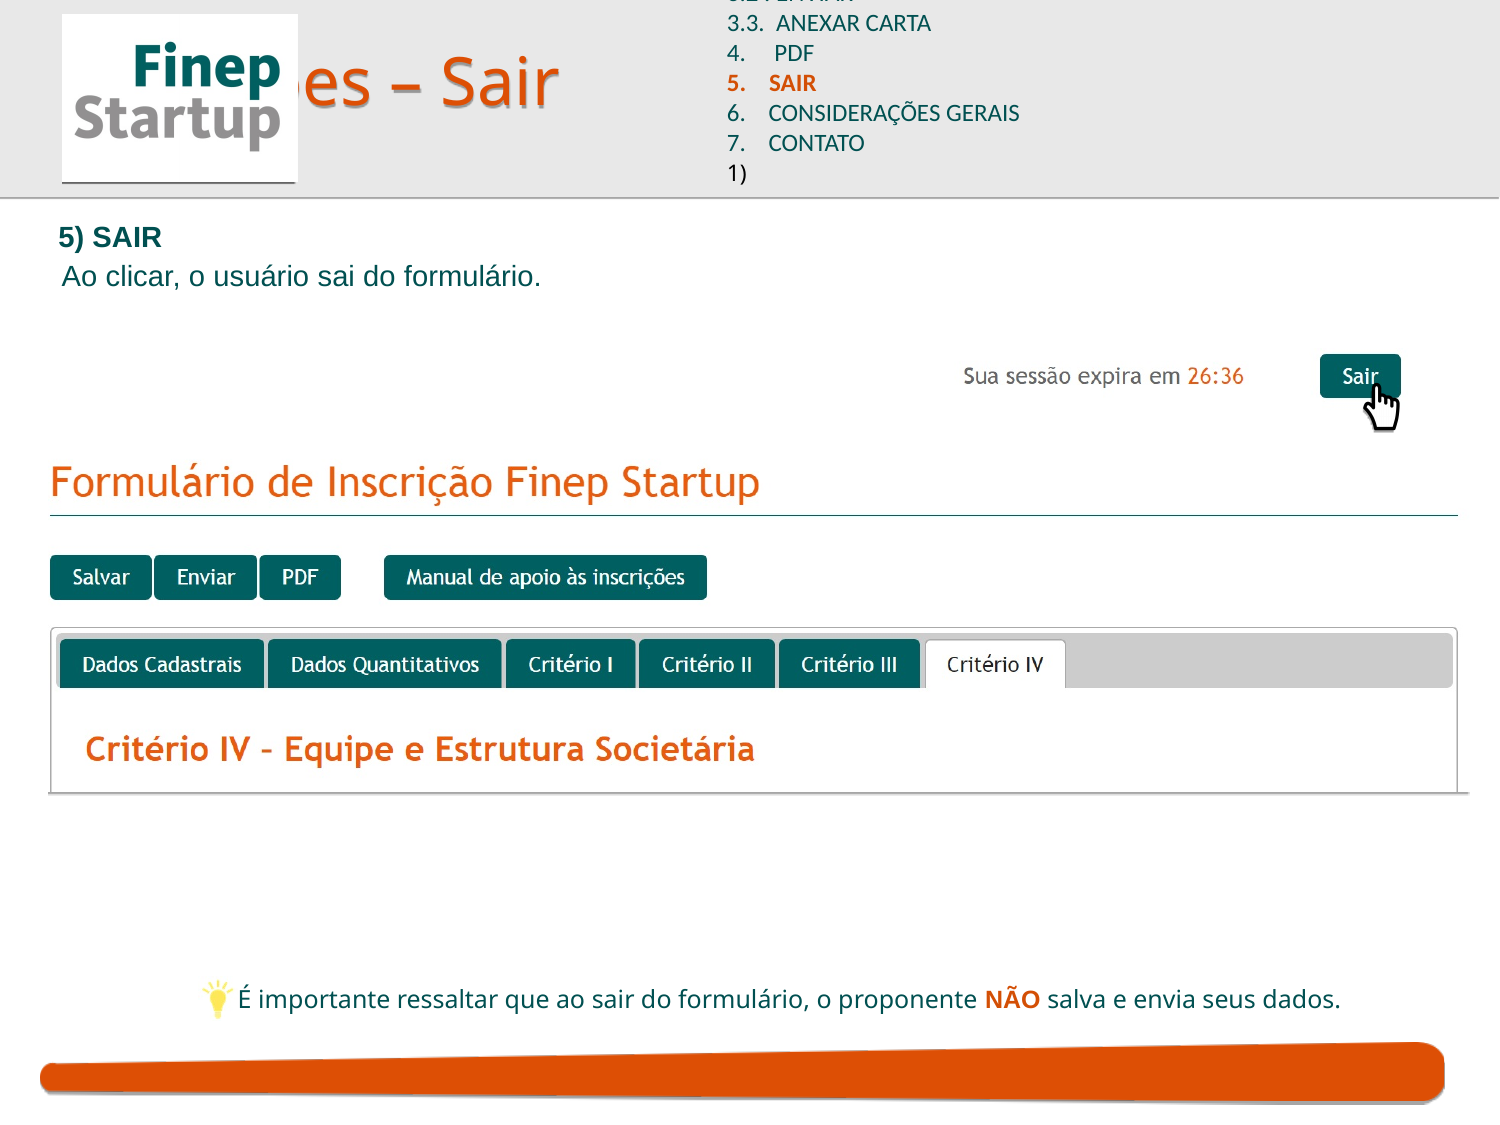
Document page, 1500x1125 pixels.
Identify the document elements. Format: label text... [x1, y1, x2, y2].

text_box Ao clicar, o usuário sai do formulário. [47, 250, 1287, 300]
text_box 1. 1º ACESSO 2. CADASTRO 3. BOTÕES DO FORMULÁRIO 3.1. SALVAR 3.2 . ENVIAR 3.3. ANEXAR CARTA 4. PDF 5. SAIR 6. CONSIDERAÇÕES GERAIS 7. CONTATO [712, 0, 1480, 195]
text_box É importante ressaltar que ao sair do formulário, o proponente NÃO salva e envia seus dados. [238, 976, 1450, 1021]
picture [48, 348, 1470, 792]
picture [62, 14, 298, 182]
text_box 5) SAIR [43, 211, 178, 261]
